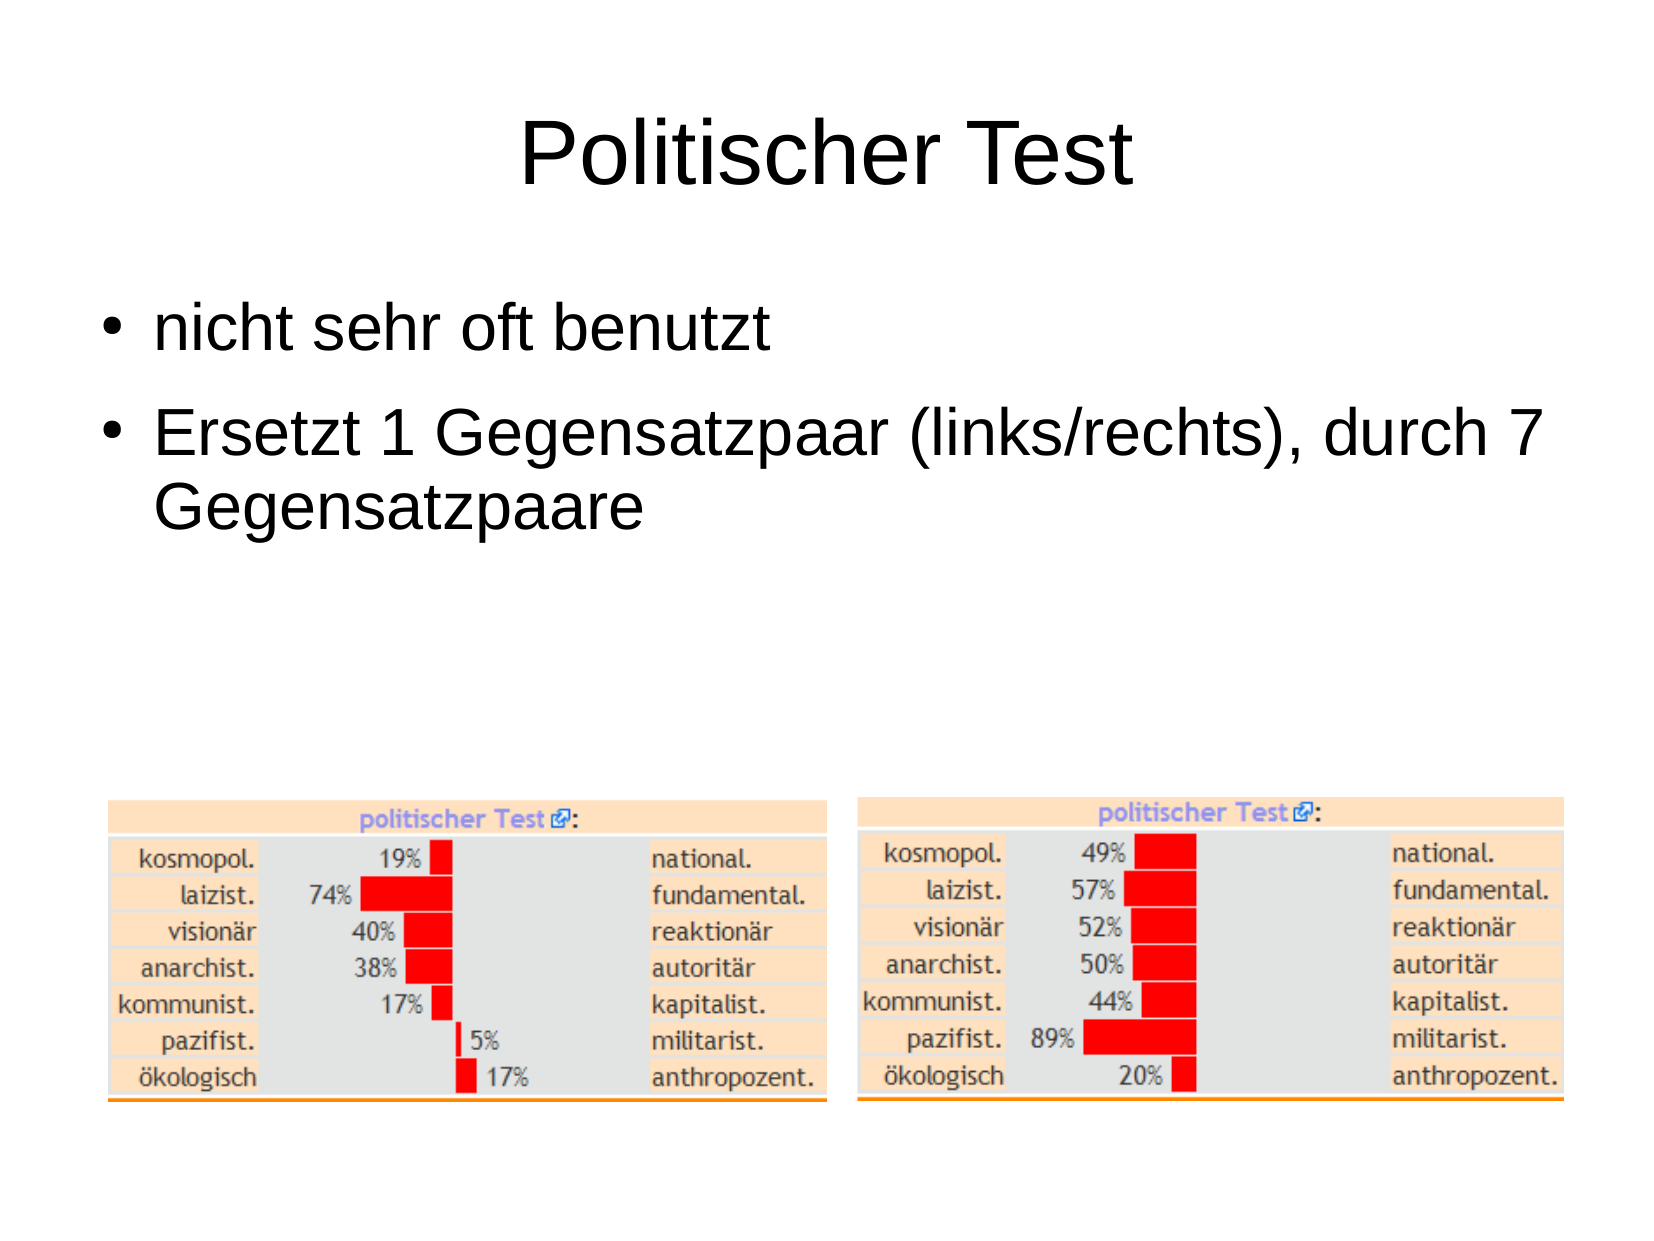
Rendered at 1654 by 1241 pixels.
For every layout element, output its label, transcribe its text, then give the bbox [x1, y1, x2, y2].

picture [108, 797, 827, 1102]
list nicht sehr oft benutzt Ersetzt 1 Gegensatzpaar (links/rechts), durch 7 Gegensatzpaare [82, 290, 1571, 1109]
picture [856, 797, 1564, 1101]
title Politischer Test [82, 49, 1571, 257]
